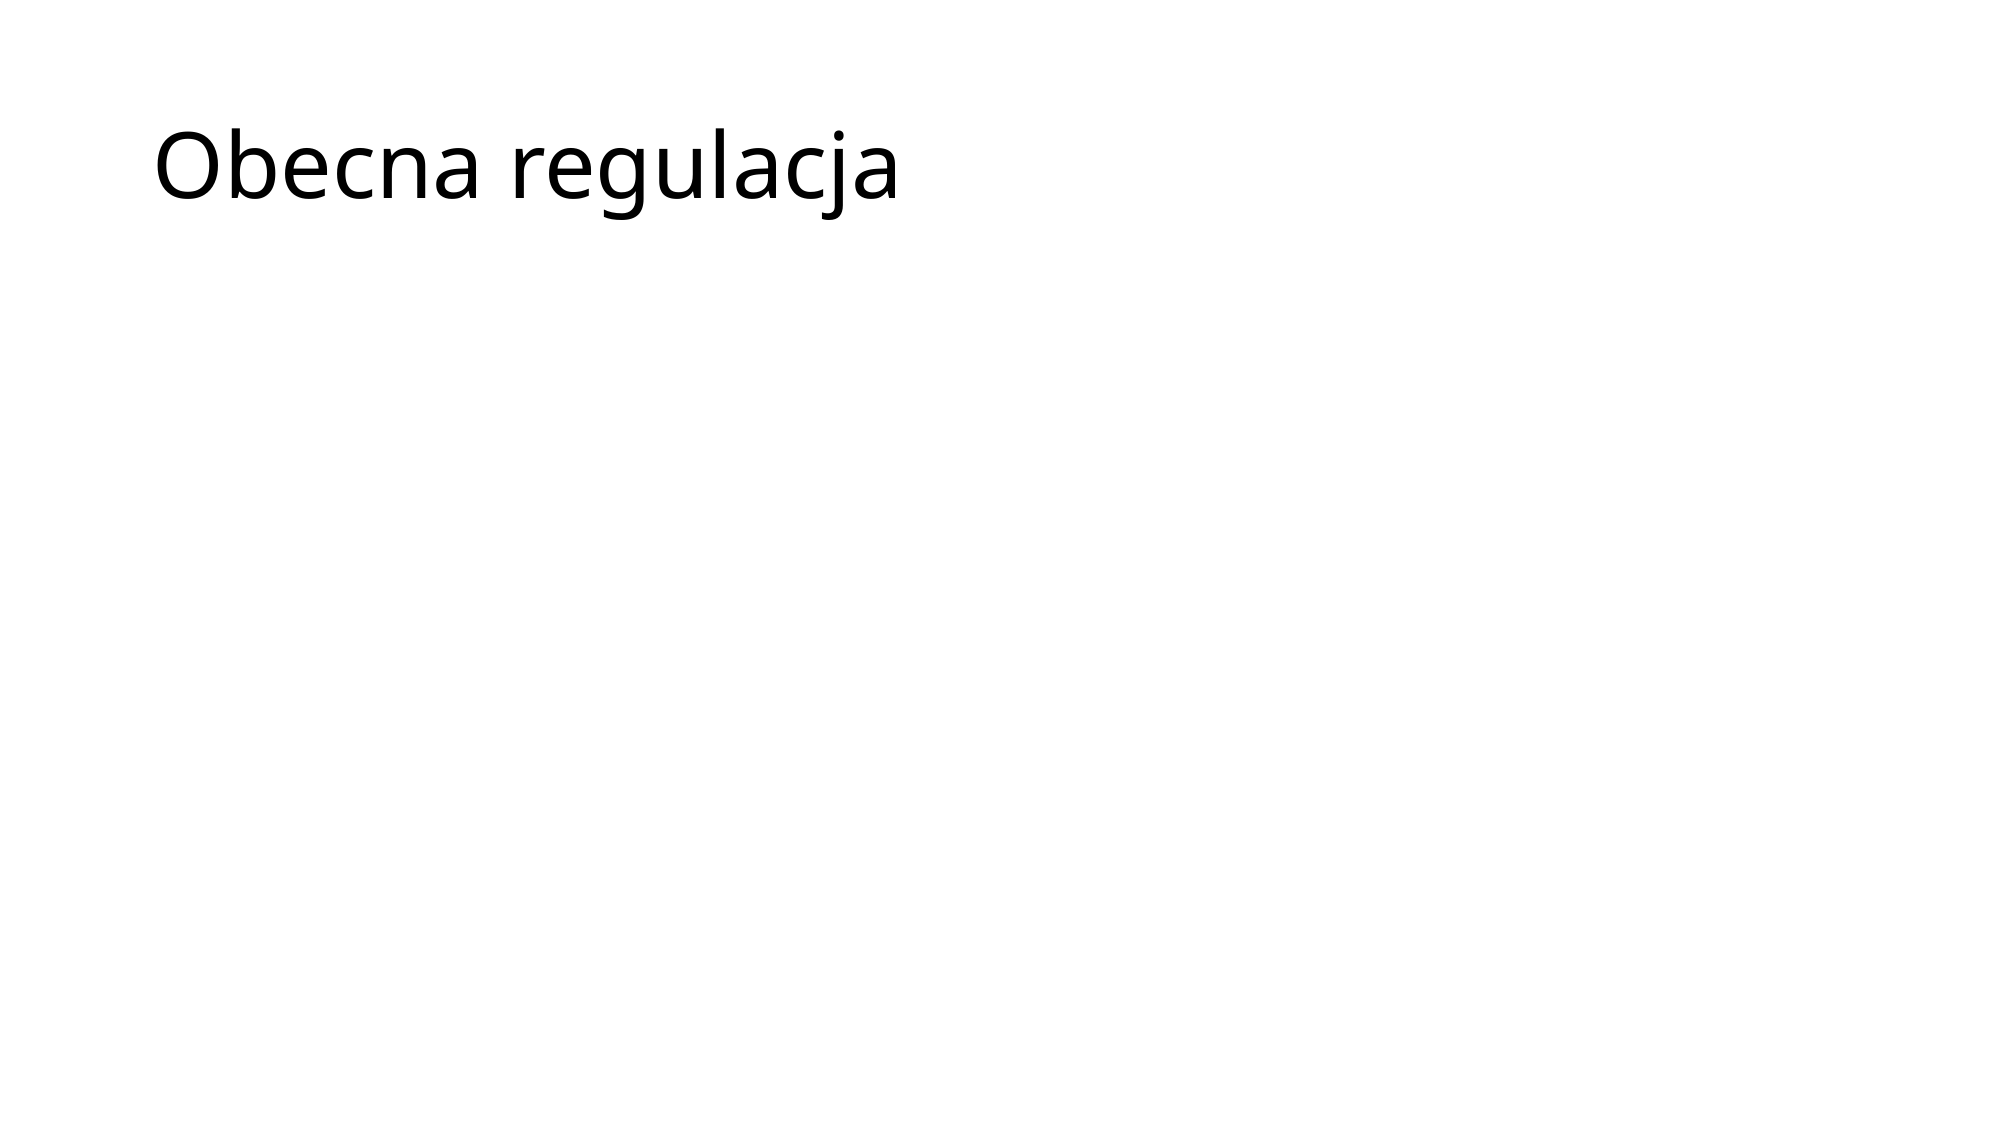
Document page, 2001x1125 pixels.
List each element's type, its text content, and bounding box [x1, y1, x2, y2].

title Obecna regulacja [137, 59, 1863, 278]
